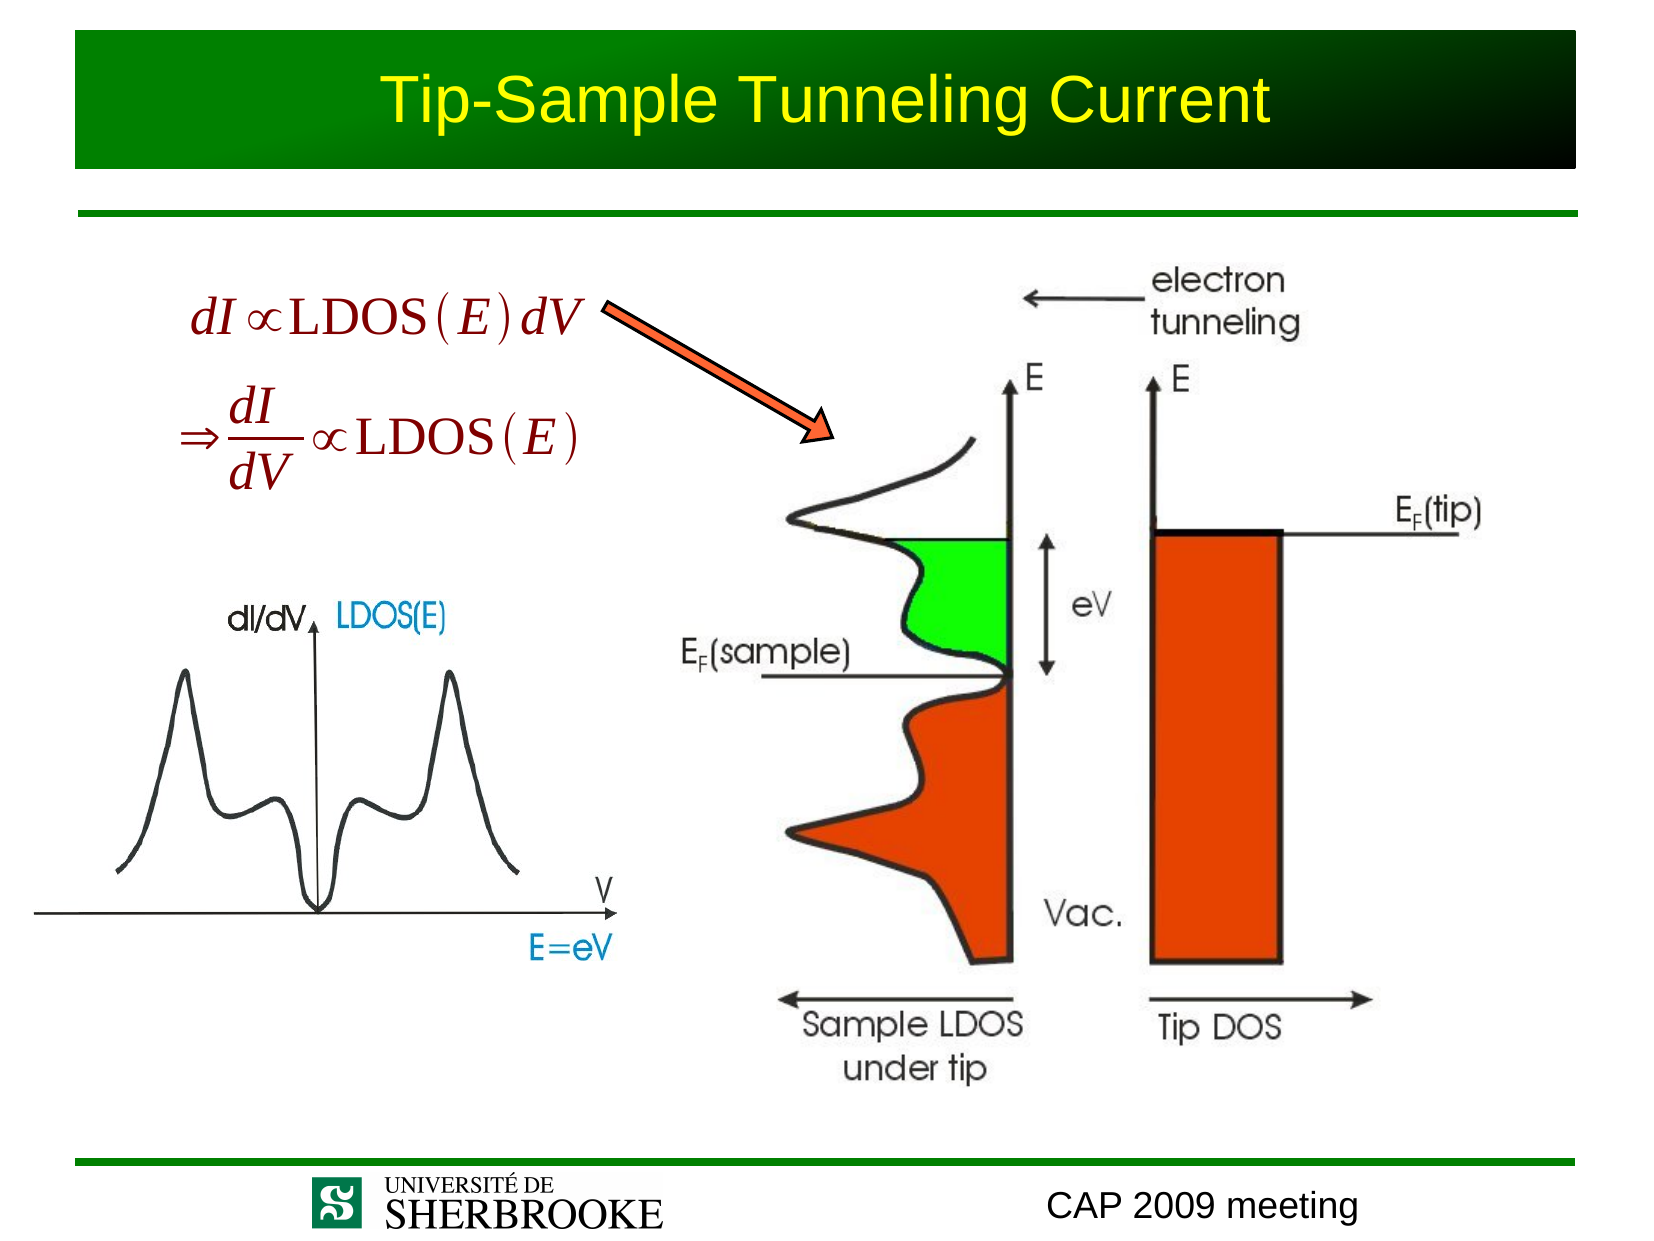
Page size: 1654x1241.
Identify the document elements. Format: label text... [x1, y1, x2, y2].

picture [680, 262, 1482, 1088]
chart [171, 374, 587, 503]
picture [312, 1172, 663, 1229]
text_box [602, 301, 833, 442]
title Tip-Sample Tunneling Current [75, 30, 1576, 169]
chart [182, 286, 587, 348]
picture [32, 599, 618, 961]
